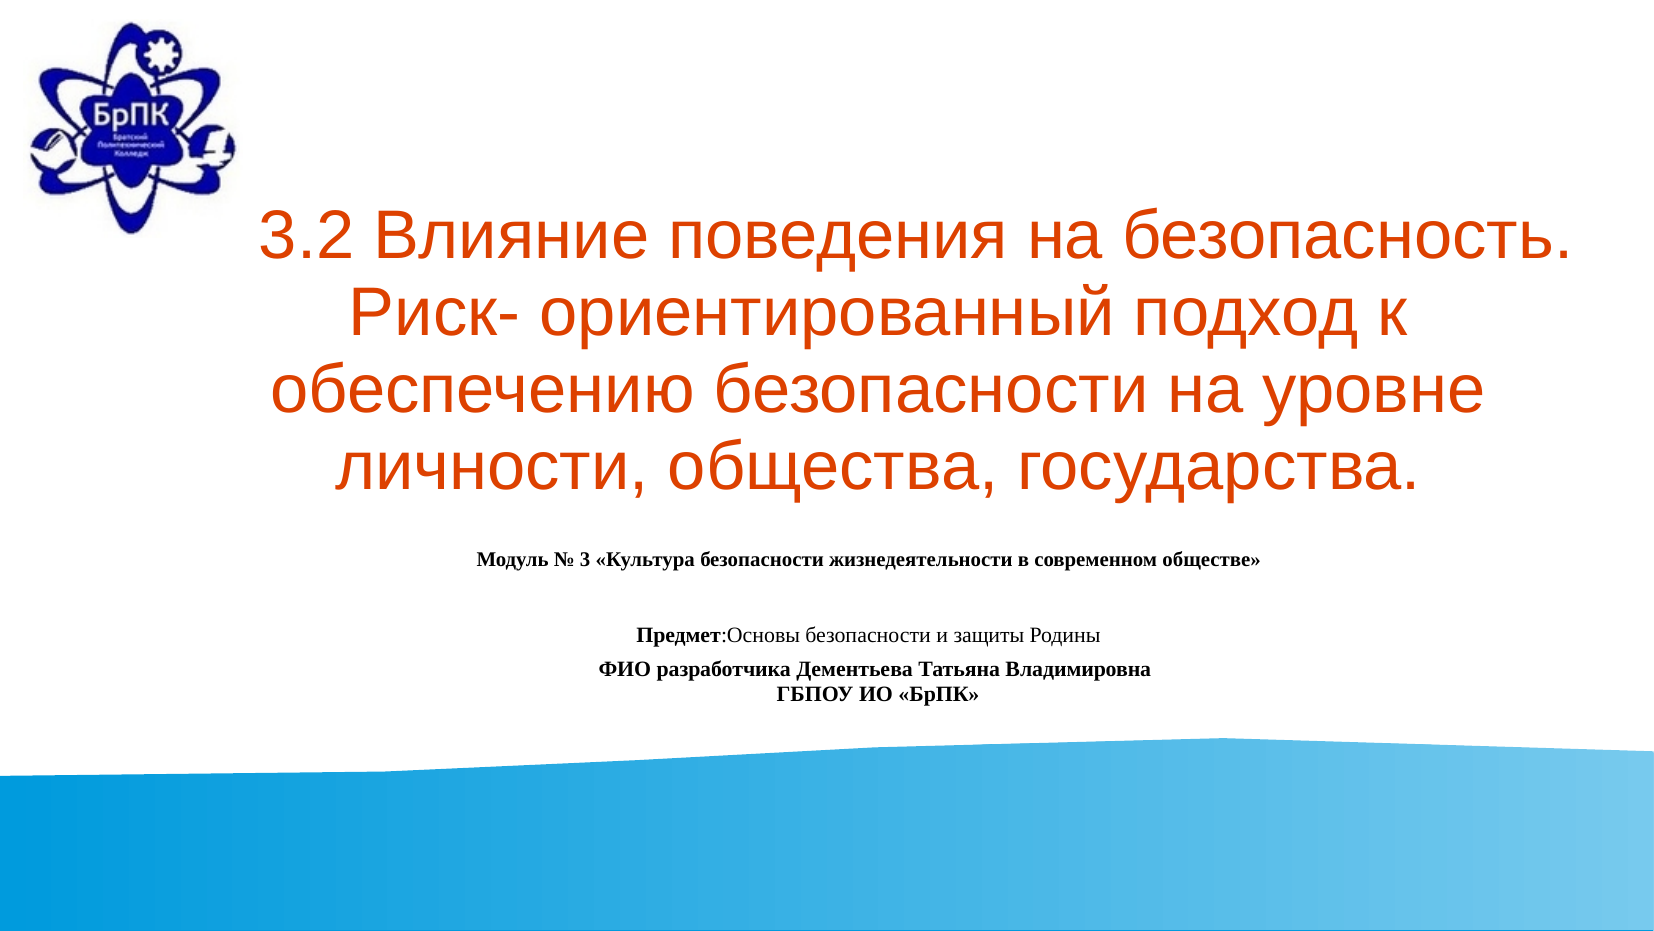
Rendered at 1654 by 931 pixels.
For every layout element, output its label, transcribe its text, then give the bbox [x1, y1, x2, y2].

title 3.2 Влияние поведения на безопасность. Риск- ориентированный подход к обеспечению безопасности на уровне личности, общества, государства. Модуль № 3 «Культура безопасности жизнедеятельности в современном обществе» Предмет:Основы безопасности и защиты Родины ФИО разработчика Дементьева Татьяна Владимировна ГБПОУ ИО «БрПК» [140, 196, 1617, 706]
picture [23, 19, 243, 238]
